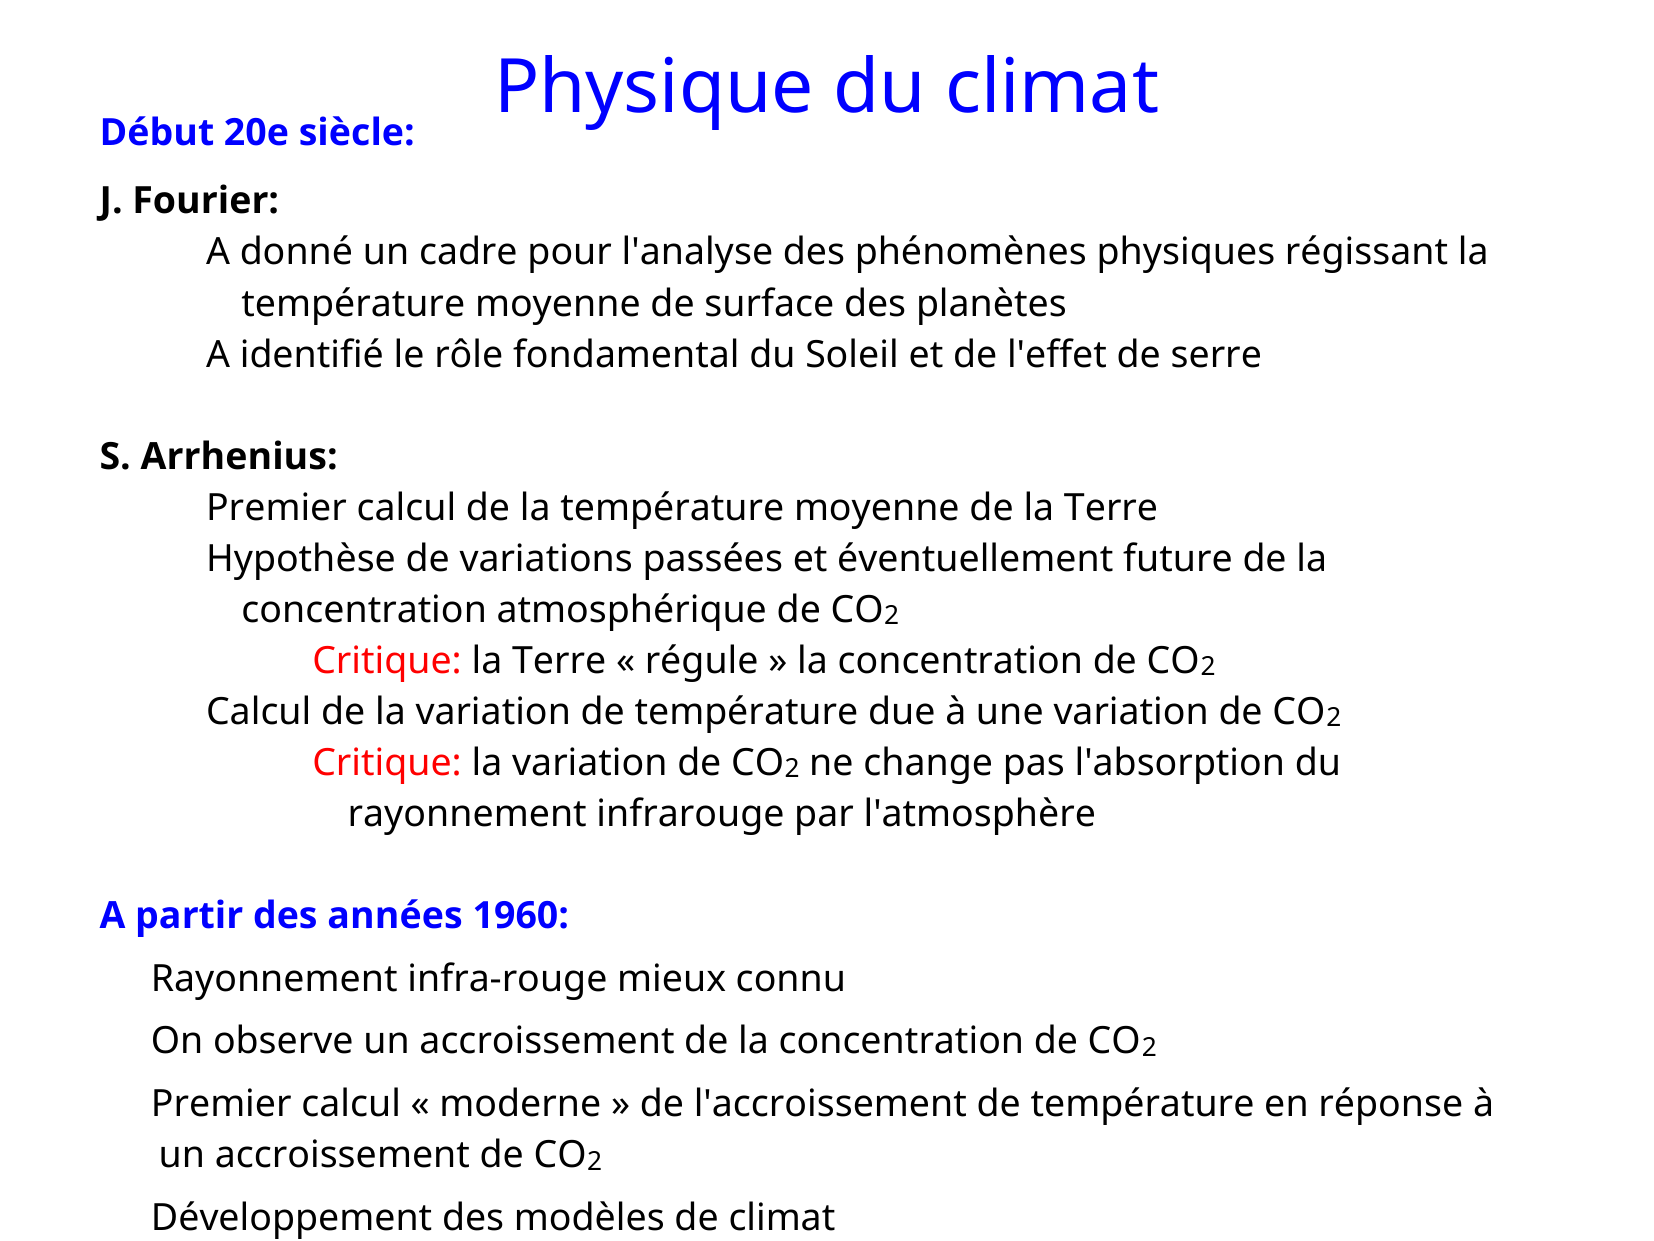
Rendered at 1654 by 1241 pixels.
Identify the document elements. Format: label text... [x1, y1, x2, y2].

title Physique du climat [82, 21, 1571, 146]
text_box Début 20e siècle: J. Fourier: A donné un cadre pour l'analyse des phénomènes physiques régissant la température moyenne de surface des planètes A identifié le rôle fondamental du Soleil et de l'effet de serre S. Arrhenius: Premier calcul de la température moyenne de la Terre Hypothèse de variations passées et éventuellement future de la concentration atmosphérique de CO2 Critique: la Terre « régule » la concentration de CO2 Calcul de la variation de température due à une variation de CO2 Critique: la variation de CO2 ne change pas l'absorption du rayonnement infrarouge par l'atmosphère A partir des années 1960: Rayonnement infra-rouge mieux connu On observe un accroissement de la concentration de CO2 Premier calcul « moderne » de l'accroissement de température en réponse à un accroissement de CO2 Développement des modèles de climat Observations des variations des paléoclimats [84, 97, 1536, 1205]
